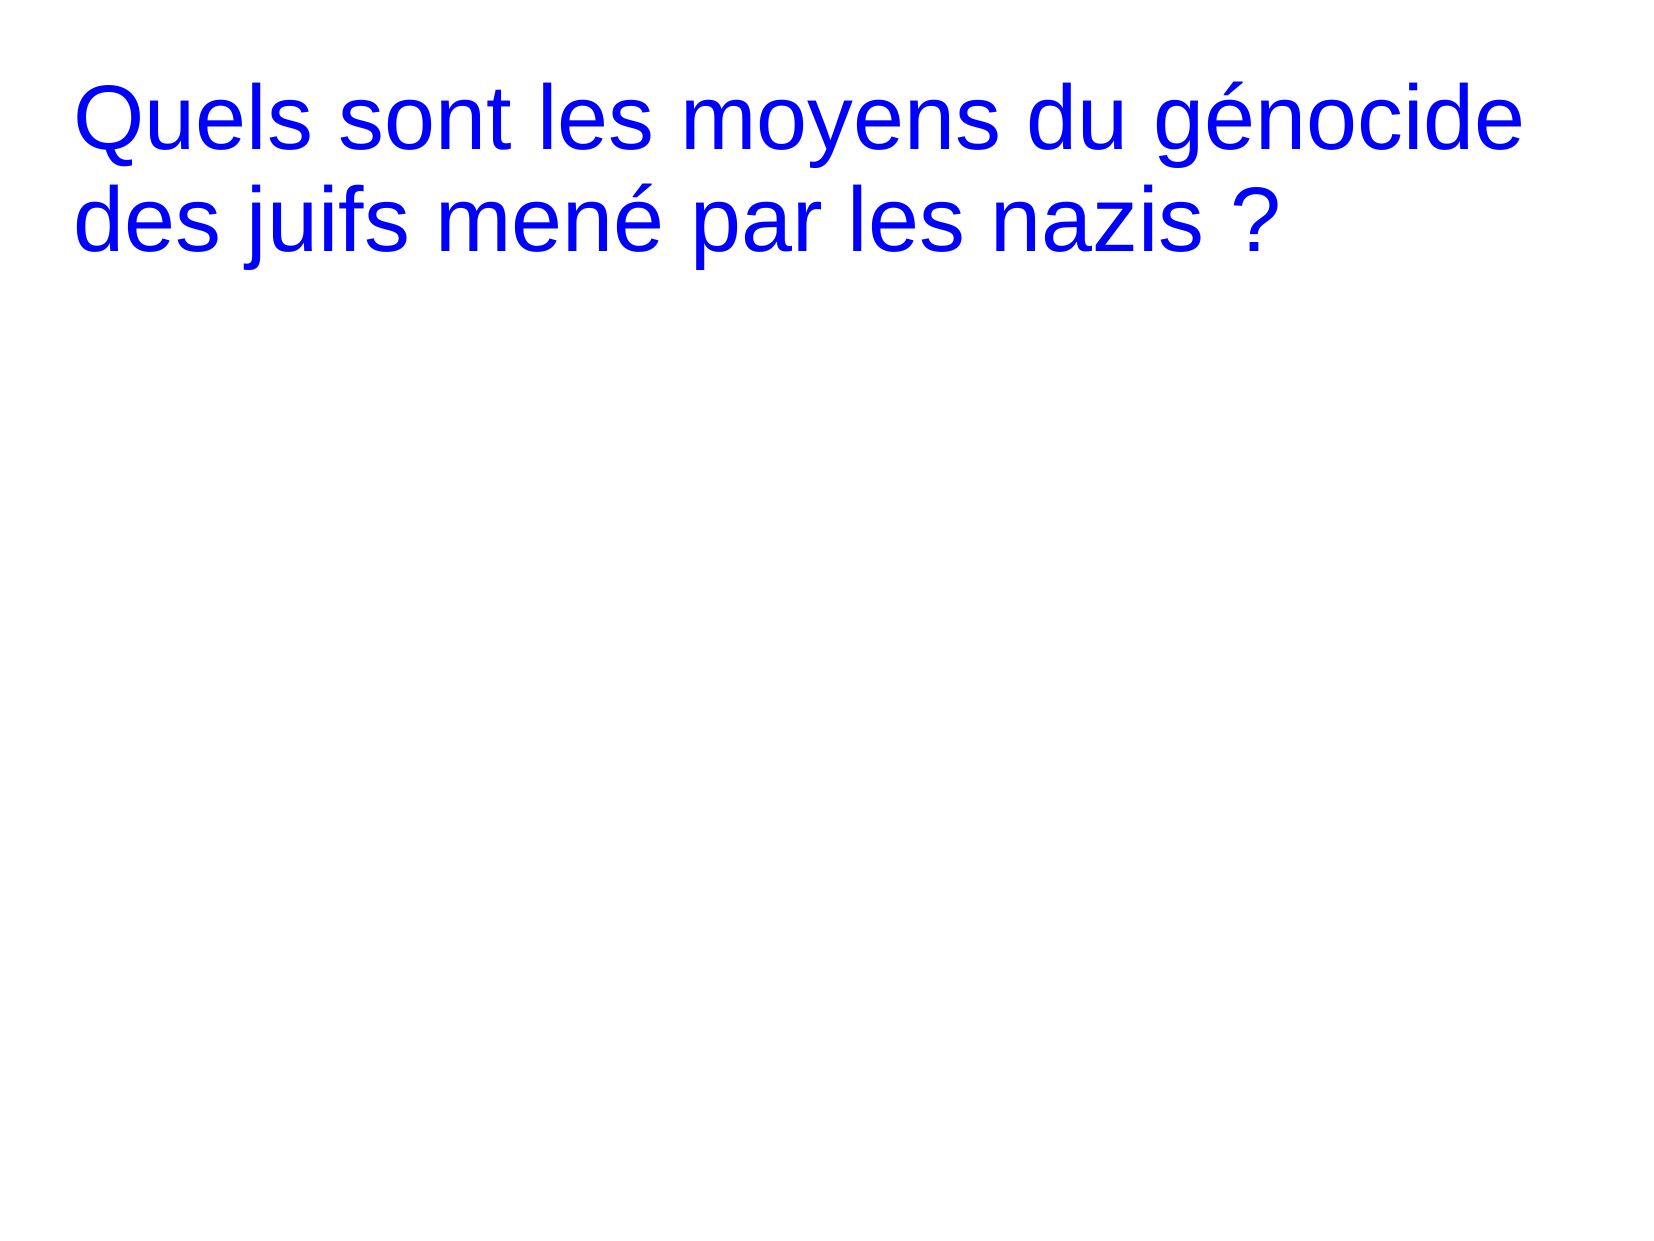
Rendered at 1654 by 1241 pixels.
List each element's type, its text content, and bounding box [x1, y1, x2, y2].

text_box Quels sont les moyens du génocide des juifs mené par les nazis ? [59, 59, 1565, 279]
